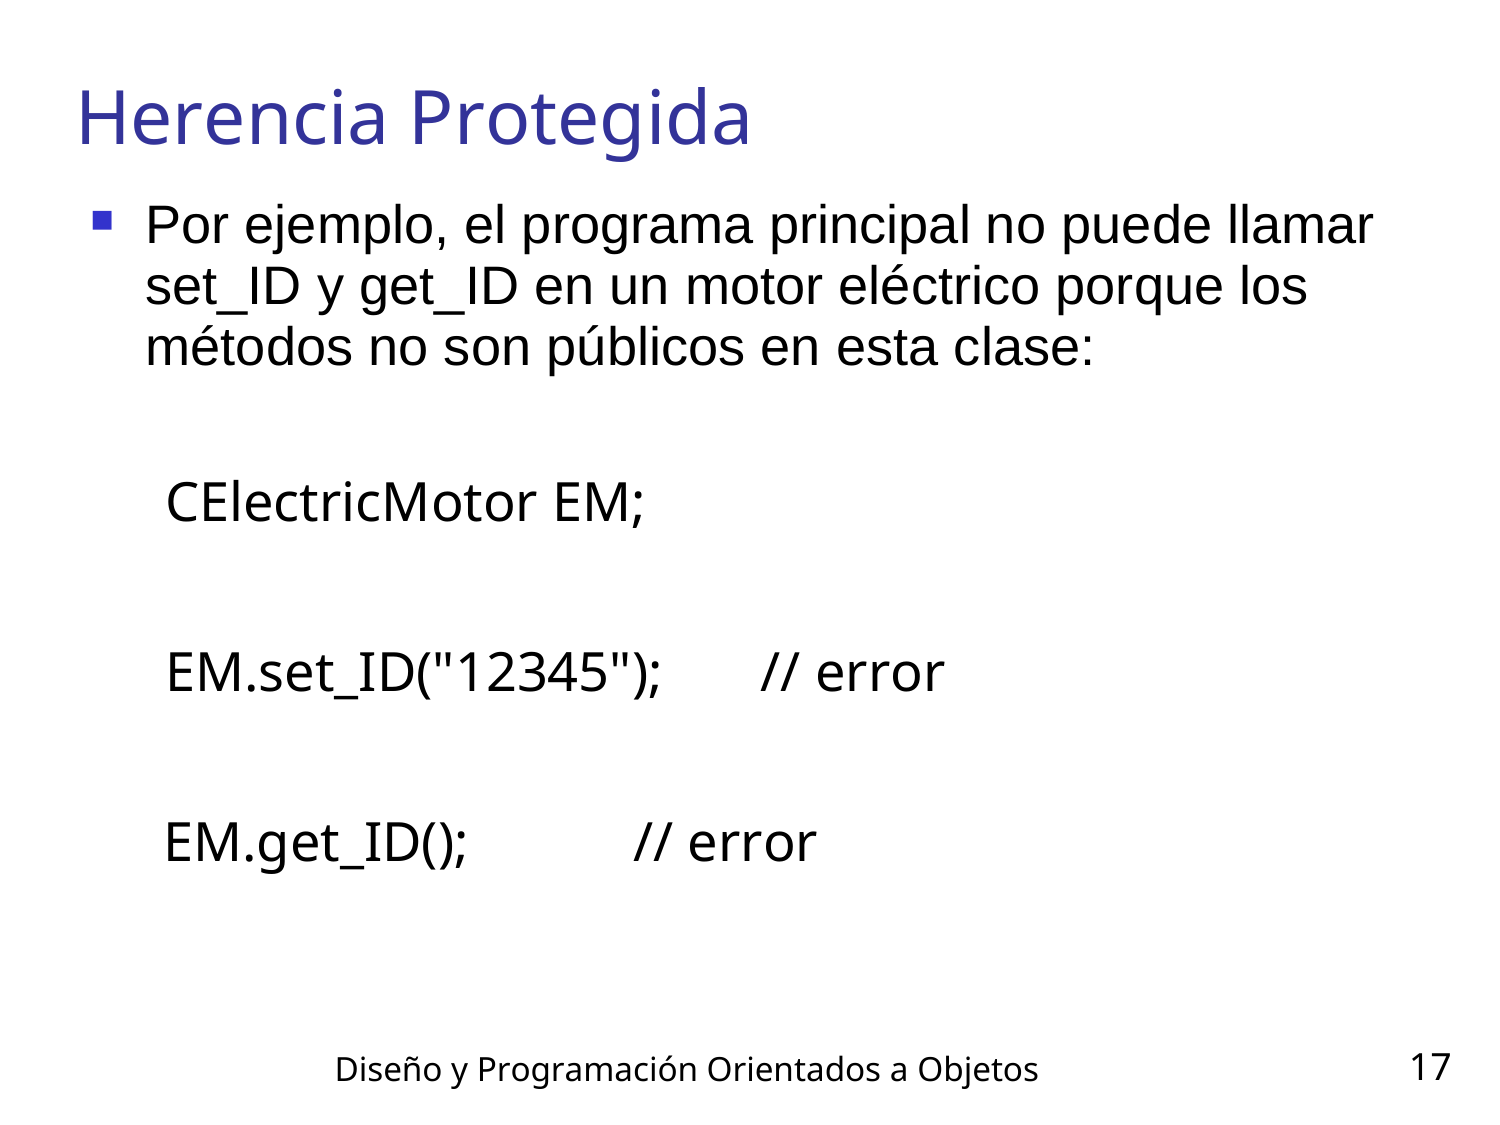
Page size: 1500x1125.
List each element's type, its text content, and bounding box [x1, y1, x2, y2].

title Herencia Protegida [75, 30, 1466, 193]
list Por ejemplo, el programa principal no puede llamar set_ID y get_ID en un motor eléctrico porque los métodos no son públicos en esta clase: CElectricMotor EM; EM.set_ID("12345"); // error EM.get_ID(); // error [75, 187, 1462, 1066]
